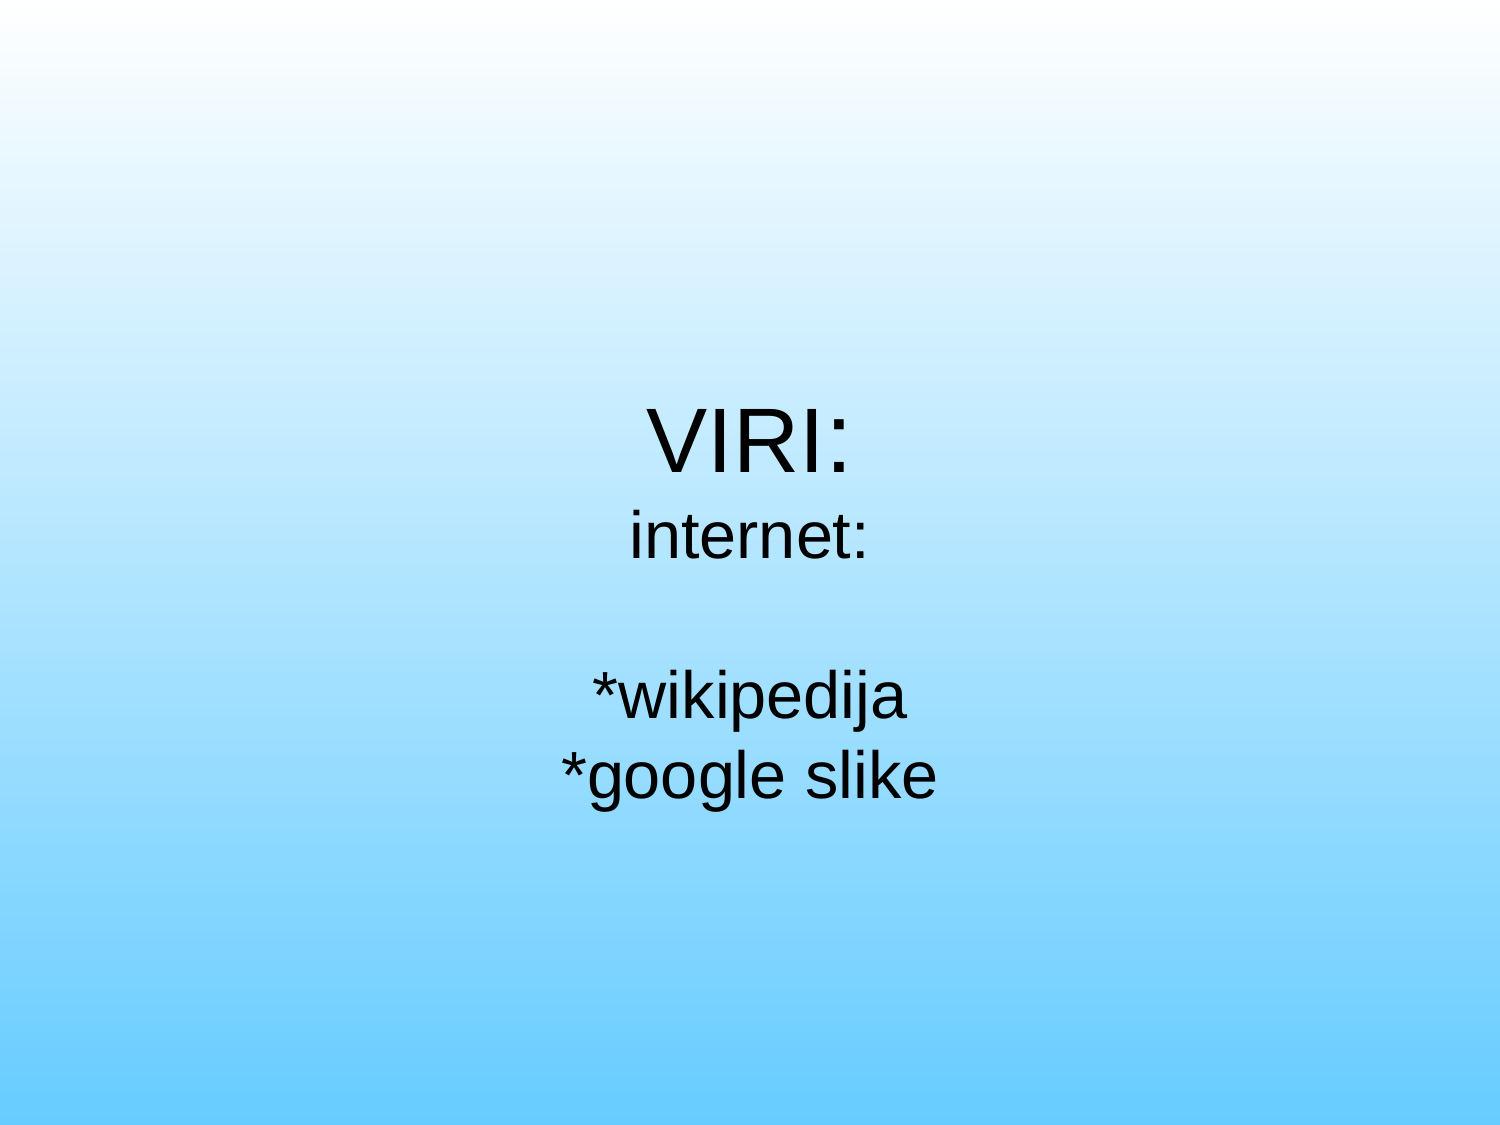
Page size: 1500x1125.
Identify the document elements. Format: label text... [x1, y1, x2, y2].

title VIRI: internet: *wikipedija *google slike [0, 113, 1500, 1071]
